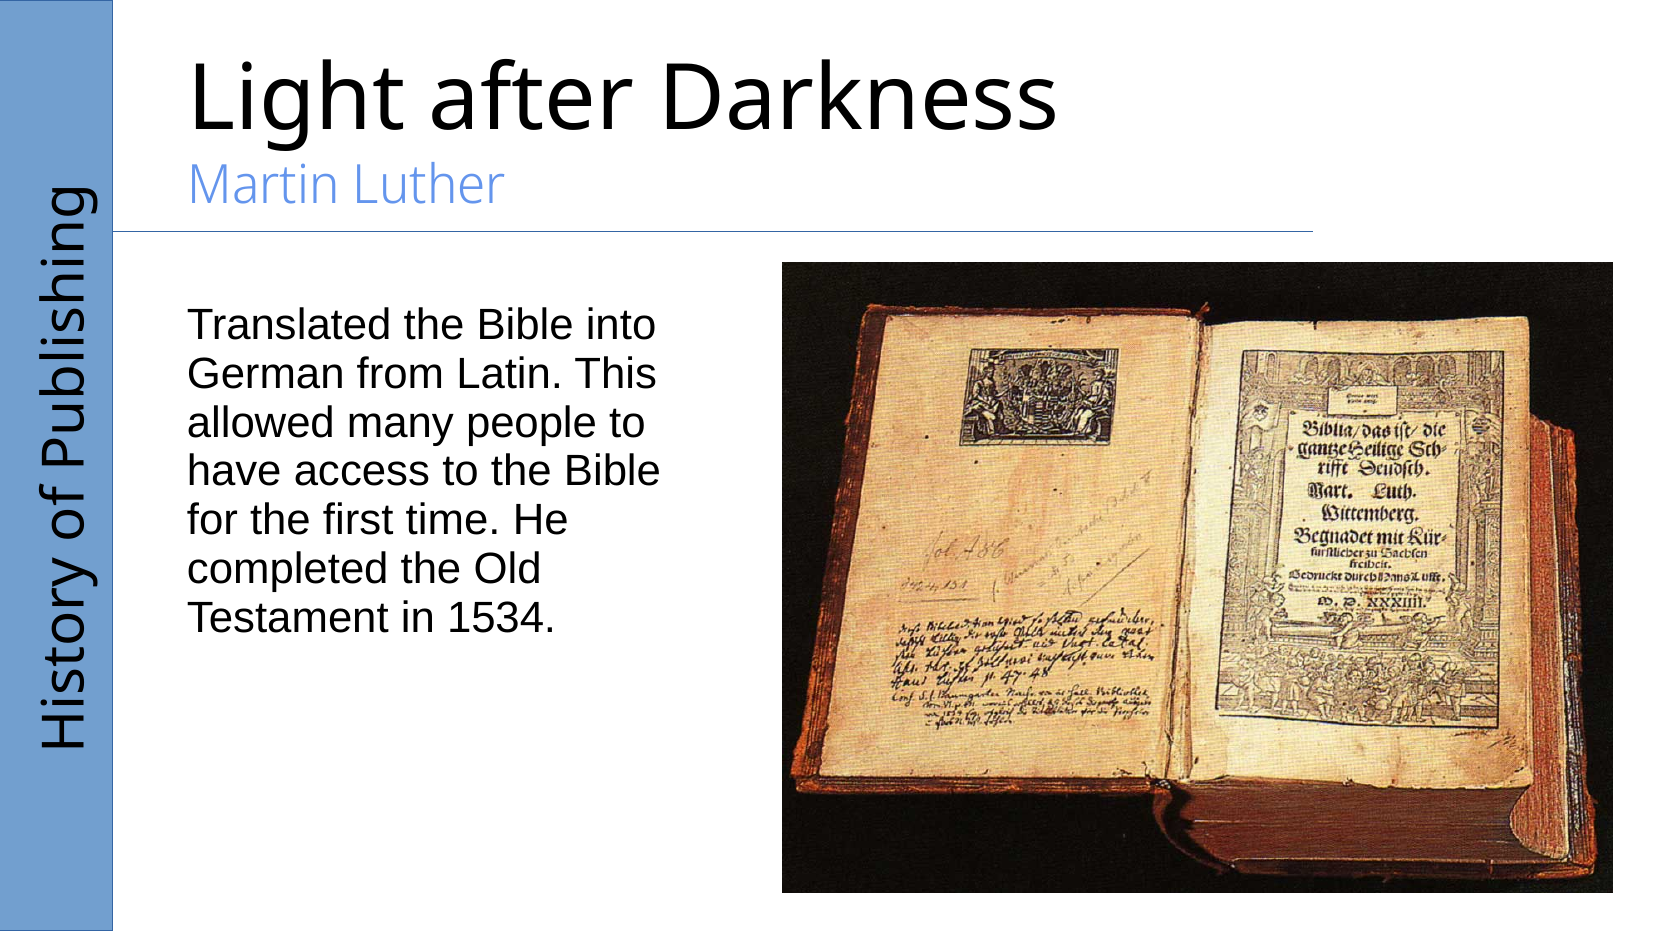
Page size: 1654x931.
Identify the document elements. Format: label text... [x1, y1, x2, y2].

title Martin Luther [187, 125, 1571, 239]
text_box Translated the Bible into German from Latin. This allowed many people to have access to the Bible for the first time. He completed the Old Testament in 1534. [186, 300, 713, 863]
picture [782, 262, 1613, 893]
title Light after Darkness [187, 33, 1571, 125]
text_box History of Publishing [13, 37, 105, 901]
text_box [0, 0, 113, 931]
